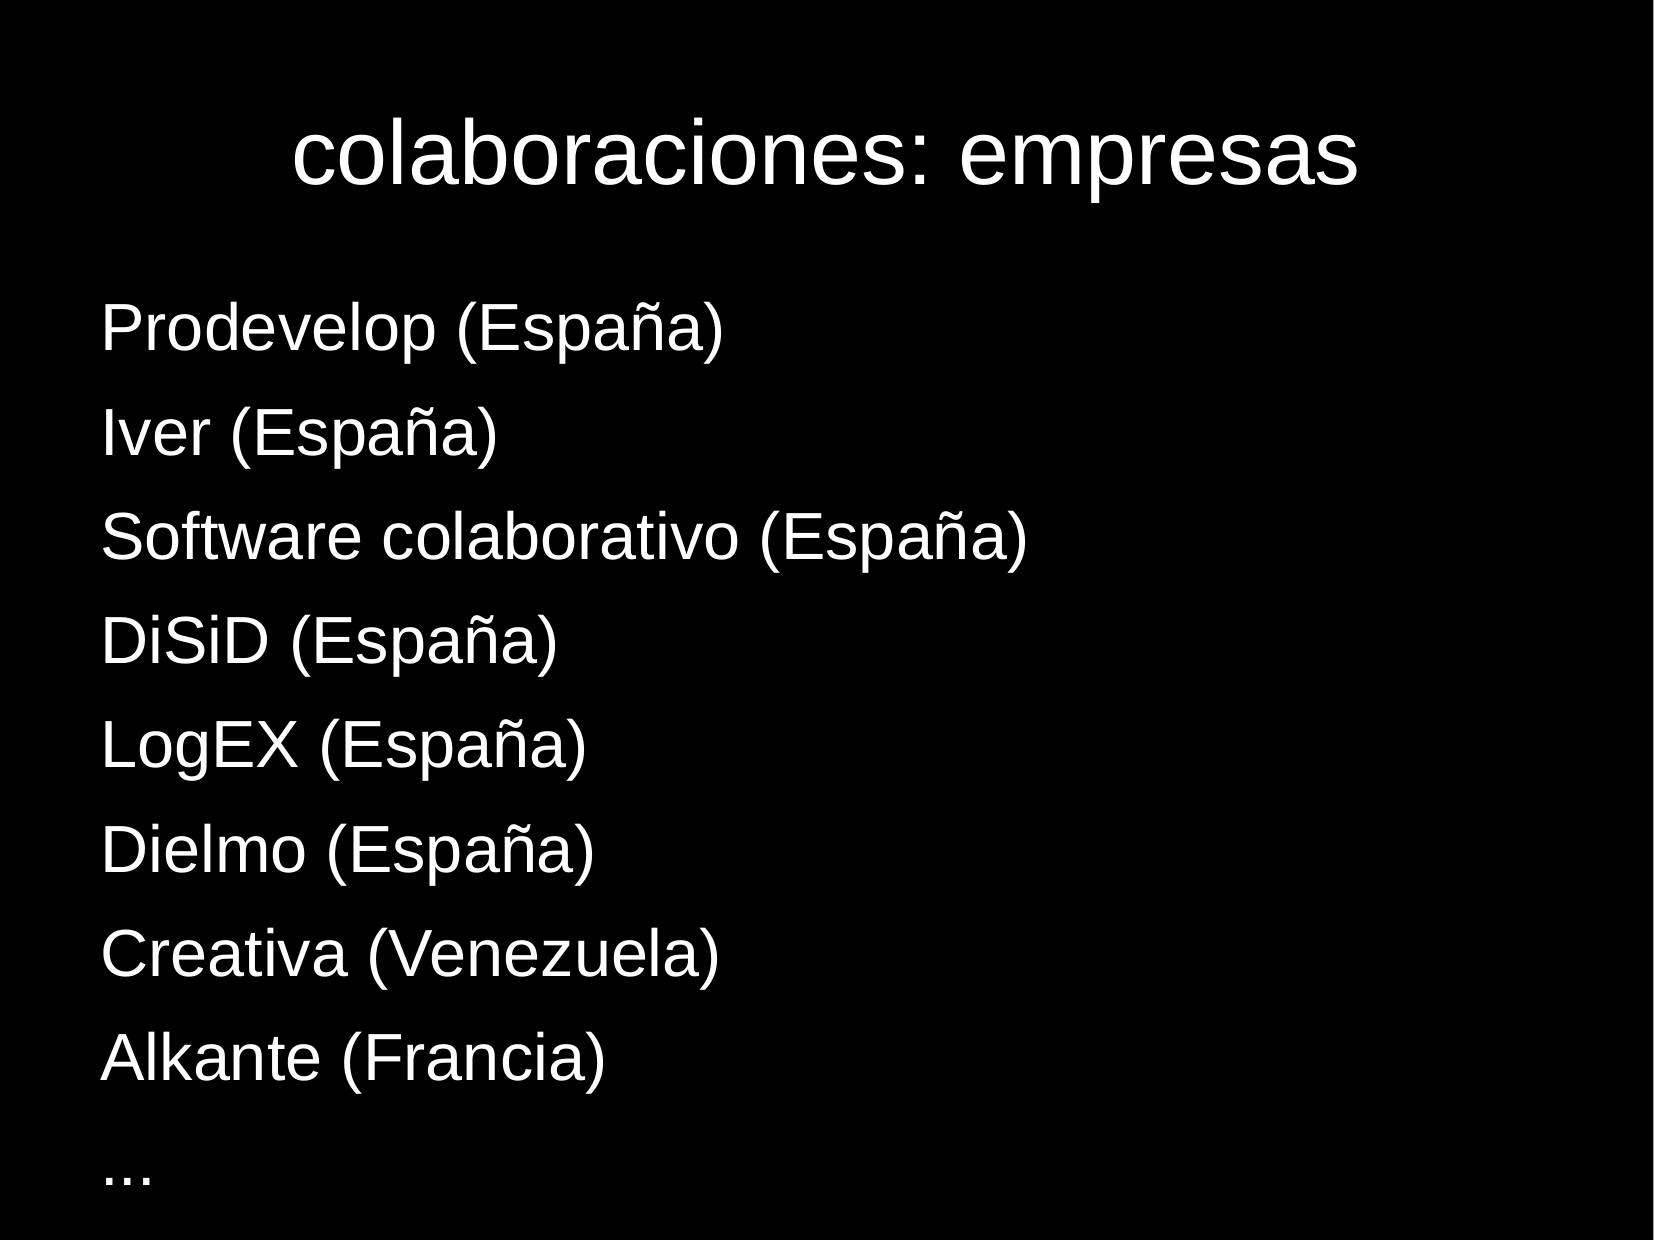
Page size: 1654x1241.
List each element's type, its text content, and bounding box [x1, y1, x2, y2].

list Prodevelop (España) Iver (España) Software colaborativo (España) DiSiD (España) LogEX (España) Dielmo (España) Creativa (Venezuela) Alkante (Francia) ... [82, 290, 1571, 1200]
title colaboraciones: empresas [82, 56, 1571, 250]
